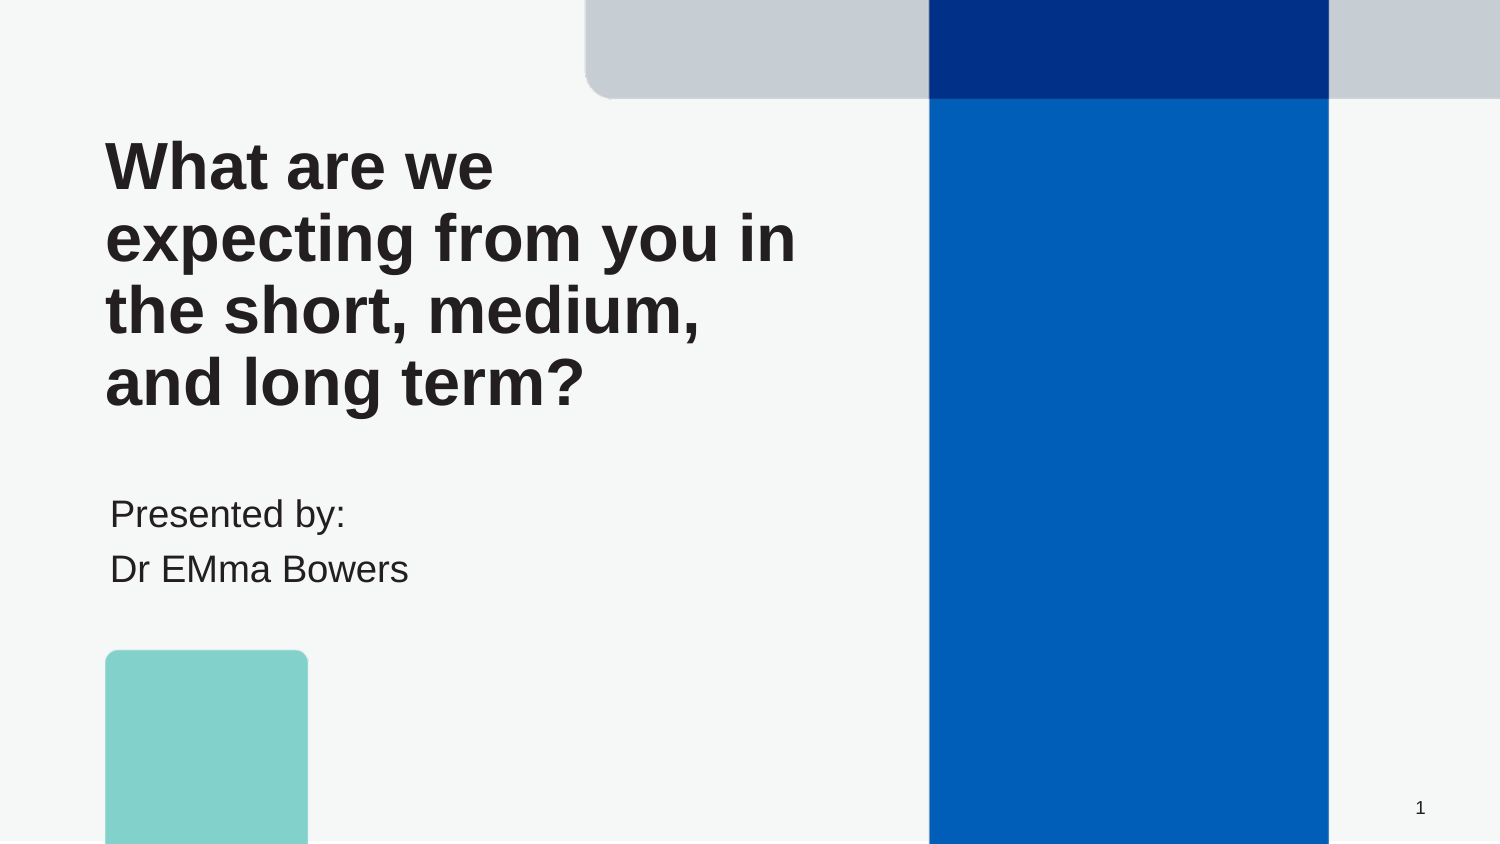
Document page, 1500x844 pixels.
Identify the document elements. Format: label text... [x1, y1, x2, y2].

list What are we expecting from you in the short, medium, and long term? [105, 131, 806, 453]
list Presented by: Dr EMma Bowers [109, 480, 589, 591]
